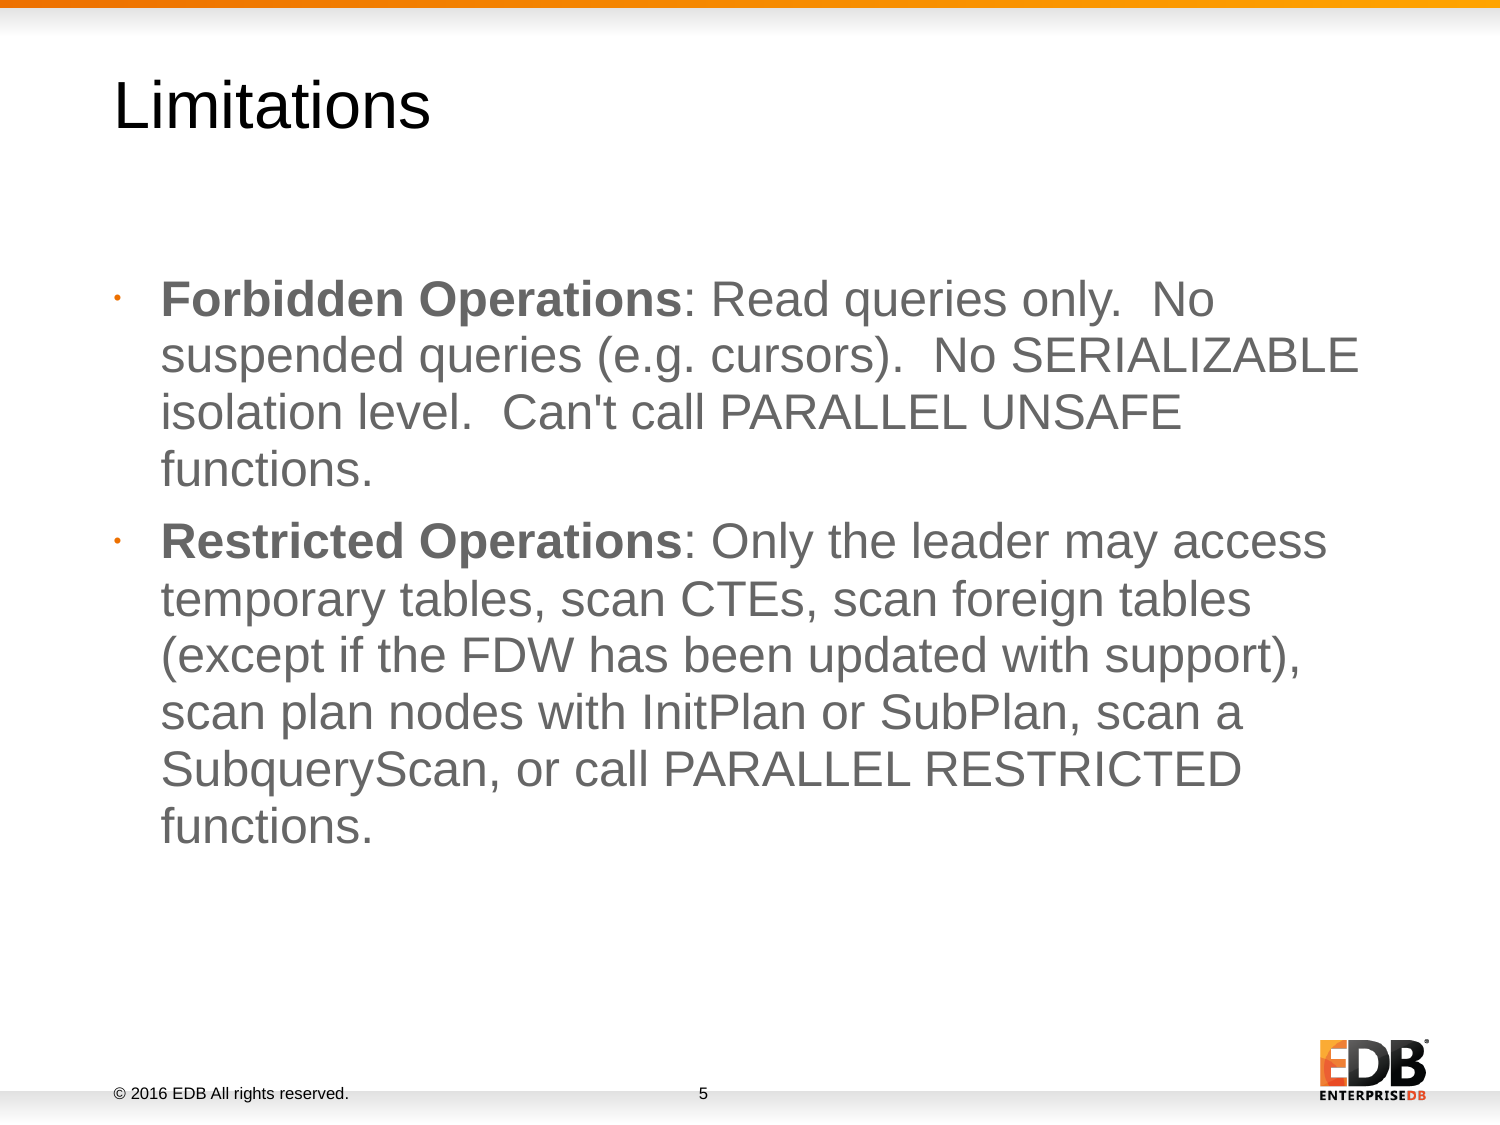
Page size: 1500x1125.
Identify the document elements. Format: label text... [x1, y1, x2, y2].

list Forbidden Operations: Read queries only. No suspended queries (e.g. cursors). No SERIALIZABLE isolation level. Can't call PARALLEL UNSAFE functions. Restricted Operations: Only the leader may access temporary tables, scan CTEs, scan foreign tables (except if the FDW has been updated with support), scan plan nodes with InitPlan or SubPlan, scan a SubqueryScan, or call PARALLEL RESTRICTED functions. [98, 263, 1403, 984]
title Limitations [98, 26, 1403, 188]
picture [1318, 1036, 1430, 1101]
